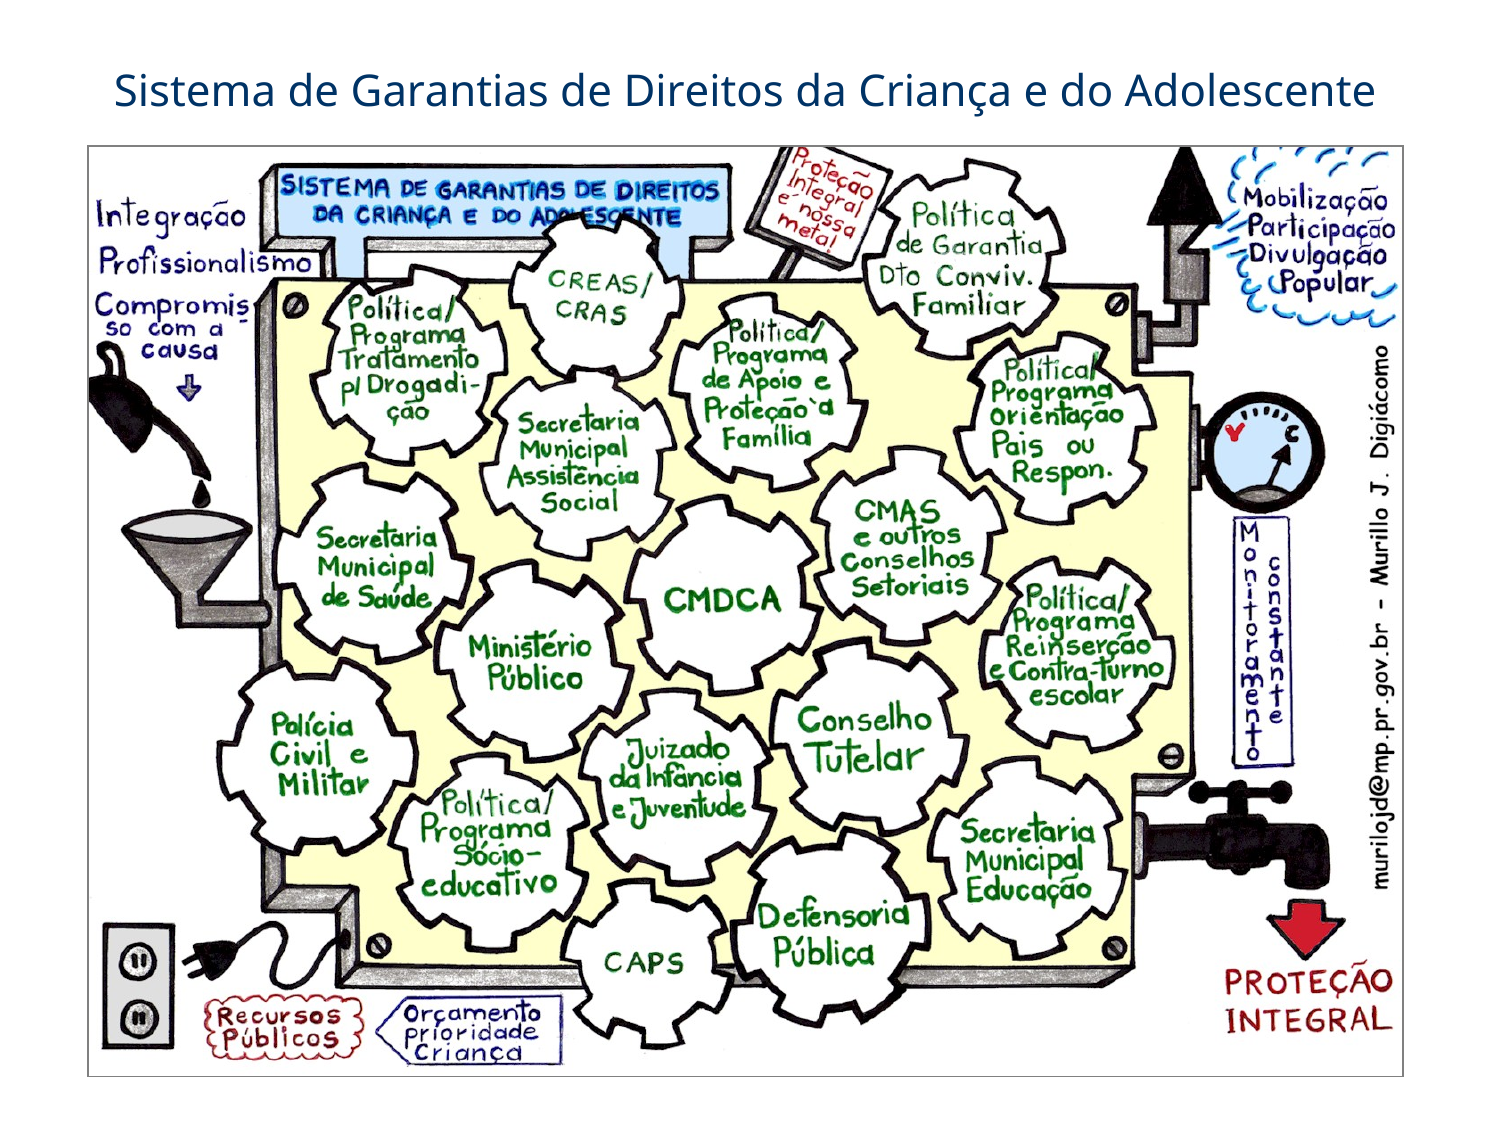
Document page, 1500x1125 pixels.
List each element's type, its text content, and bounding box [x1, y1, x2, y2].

picture [88, 146, 1403, 1076]
text_box Sistema de Garantias de Direitos da Criança e do Adolescente [29, 54, 1463, 123]
